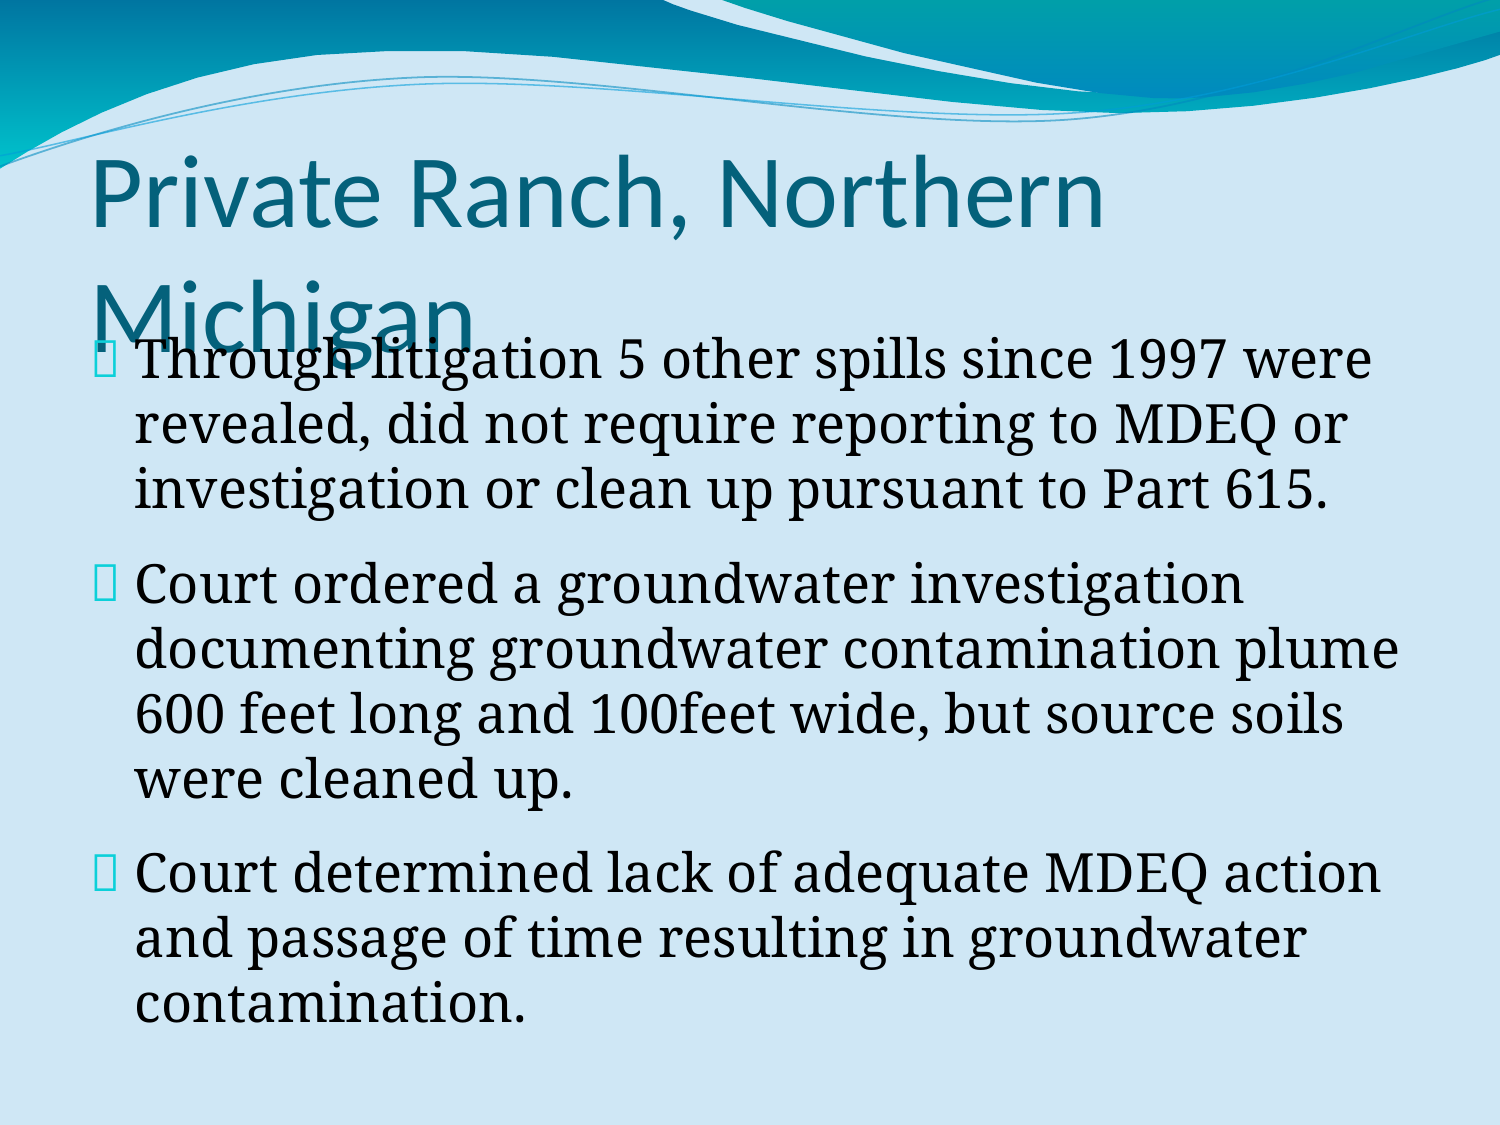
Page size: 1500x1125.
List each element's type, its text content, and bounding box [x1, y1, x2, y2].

title Private Ranch, Northern Michigan [75, 115, 1425, 303]
list Through litigation 5 other spills since 1997 were revealed, did not require reporting to MDEQ or investigation or clean up pursuant to Part 615. Court ordered a groundwater investigation documenting groundwater contamination plume 600 feet long and 100feet wide, but source soils were cleaned up. Court determined lack of adequate MDEQ action and passage of time resulting in groundwater contamination. [75, 317, 1425, 1038]
